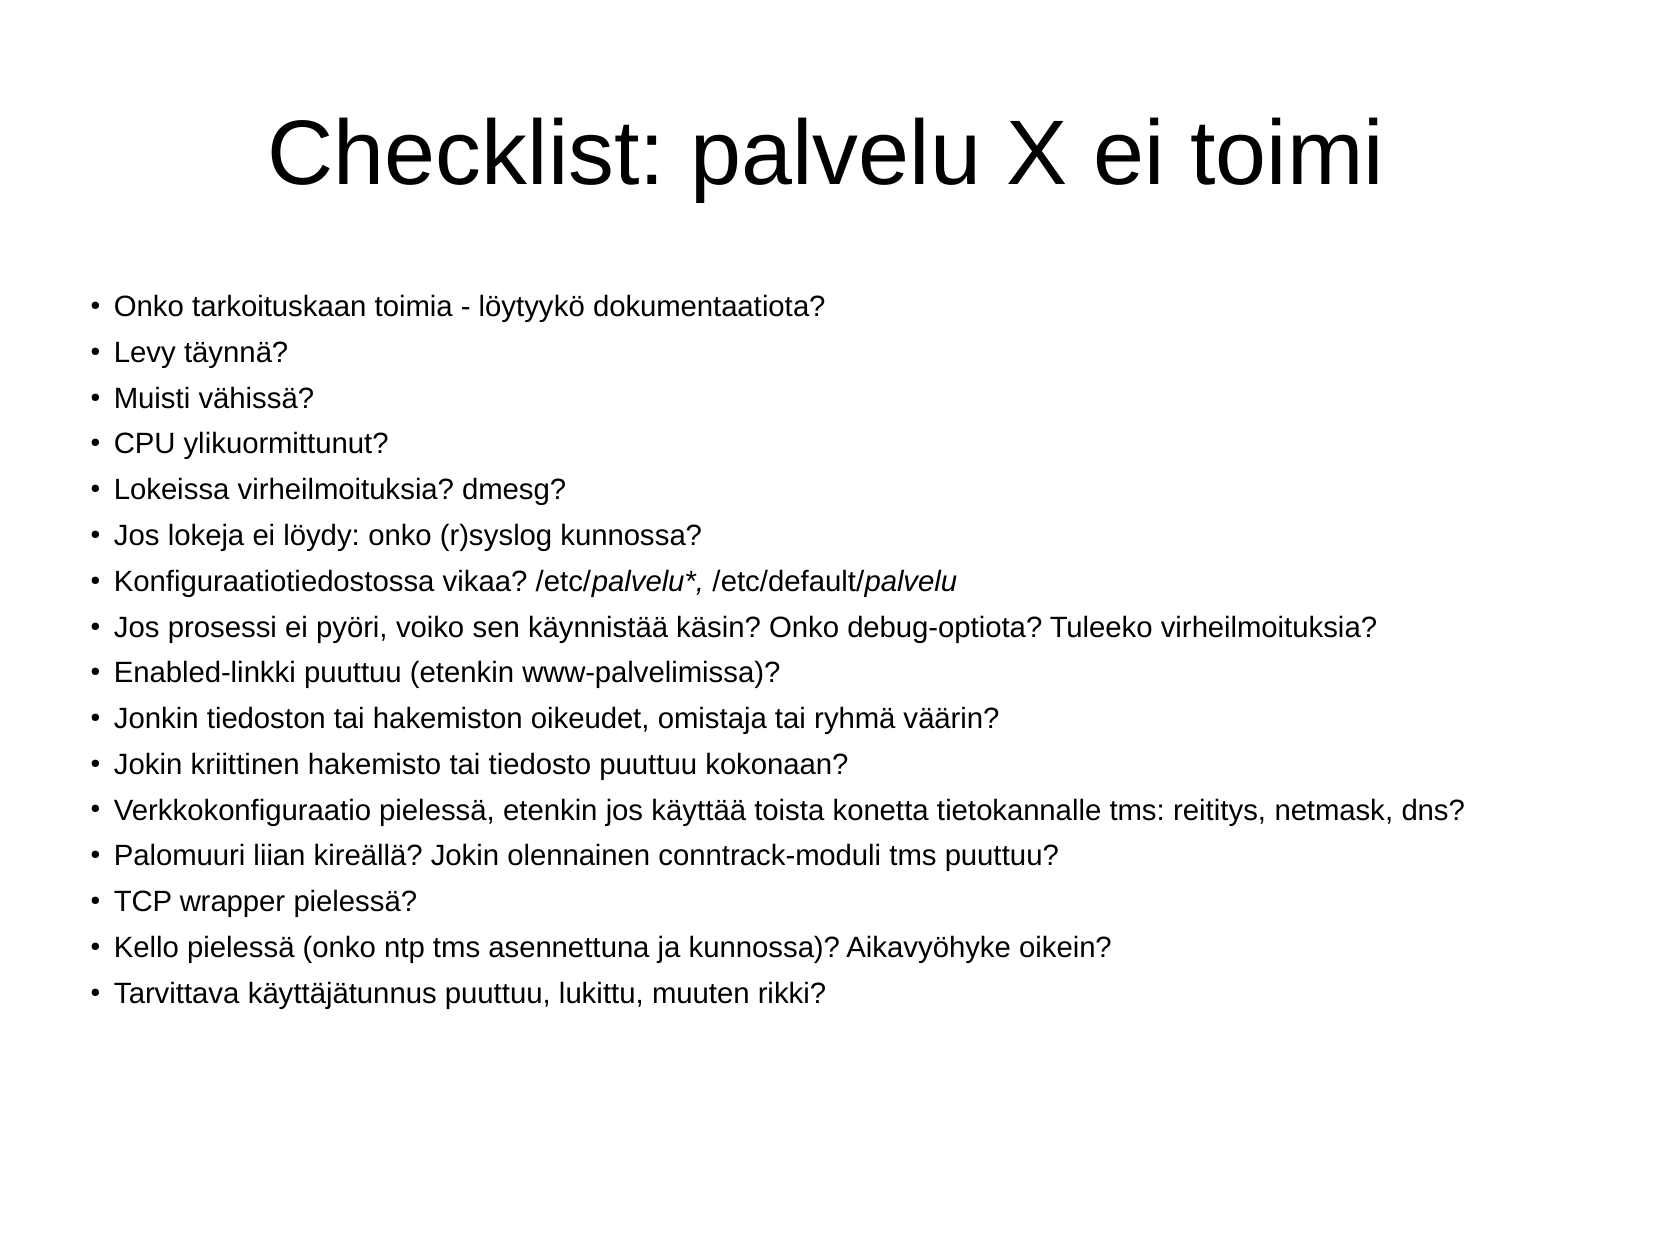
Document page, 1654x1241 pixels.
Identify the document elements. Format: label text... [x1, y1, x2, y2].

list Onko tarkoituskaan toimia - löytyykö dokumentaatiota? Levy täynnä? Muisti vähissä? CPU ylikuormittunut? Lokeissa virheilmoituksia? dmesg? Jos lokeja ei löydy: onko (r)syslog kunnossa? Konfiguraatiotiedostossa vikaa? /etc/palvelu*, /etc/default/palvelu Jos prosessi ei pyöri, voiko sen käynnistää käsin? Onko debug-optiota? Tuleeko virheilmoituksia? Enabled-linkki puuttuu (etenkin www-palvelimissa)? Jonkin tiedoston tai hakemiston oikeudet, omistaja tai ryhmä väärin? Jokin kriittinen hakemisto tai tiedosto puuttuu kokonaan? Verkkokonfiguraatio pielessä, etenkin jos käyttää toista konetta tietokannalle tms: reititys, netmask, dns? Palomuuri liian kireällä? Jokin olennainen conntrack-moduli tms puuttuu? TCP wrapper pielessä? Kello pielessä (onko ntp tms asennettuna ja kunnossa)? Aikavyöhyke oikein? Tarvittava käyttäjätunnus puuttuu, lukittu, muuten rikki? [82, 290, 1571, 1010]
title Checklist: palvelu X ei toimi [82, 49, 1571, 257]
